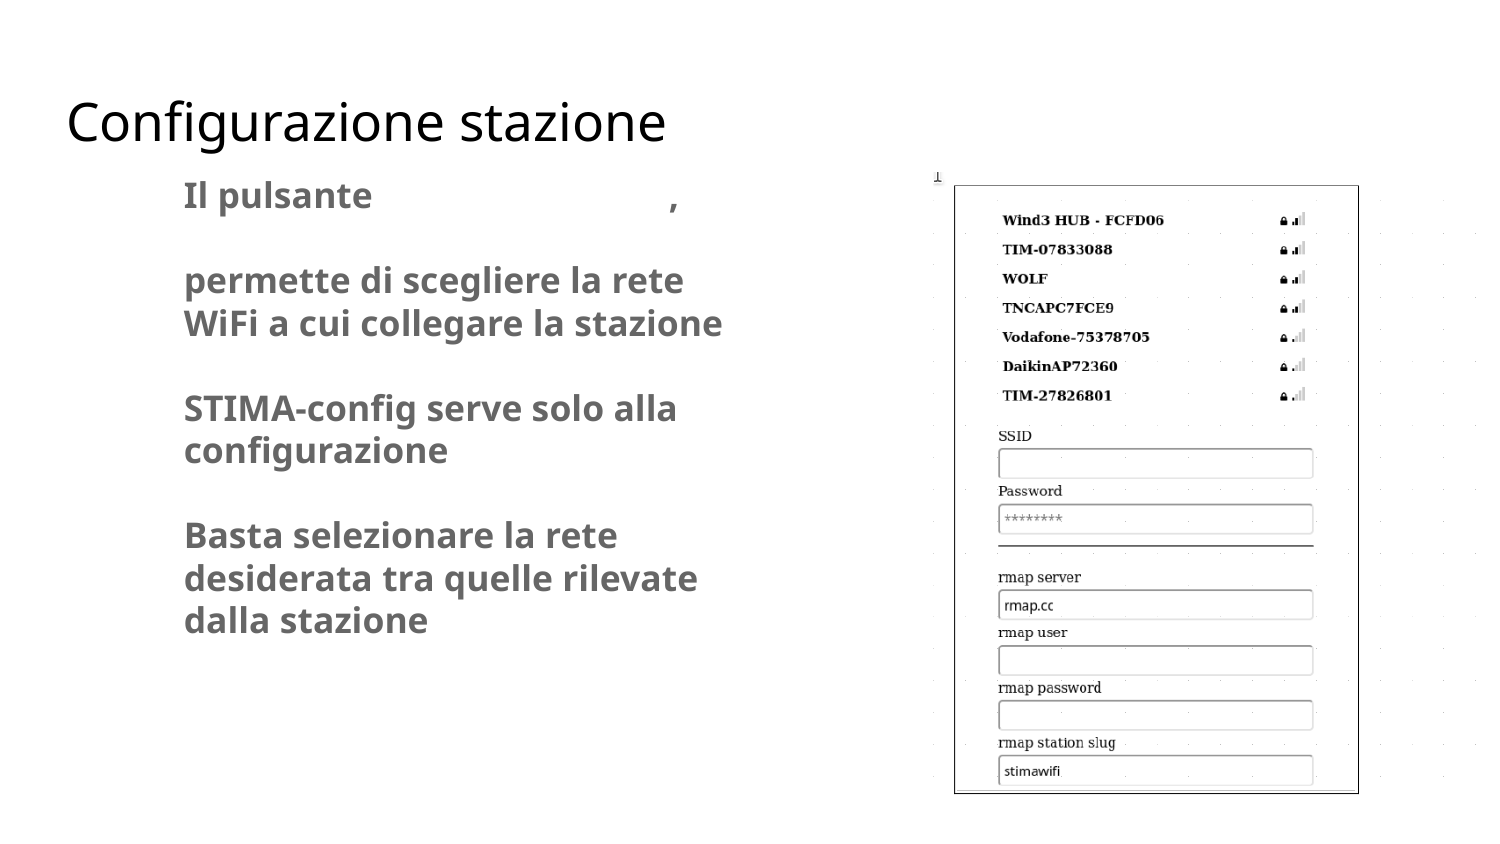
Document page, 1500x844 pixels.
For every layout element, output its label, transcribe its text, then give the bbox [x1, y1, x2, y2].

picture [933, 172, 1500, 800]
title Configurazione stazione [51, 72, 1449, 167]
text_box Il pulsante Configure WiFi , permette di scegliere la rete WiFi a cui collegare la stazione STIMA-config serve solo alla configurazione Basta selezionare la rete desiderata tra quelle rilevate dalla stazione [168, 158, 744, 814]
